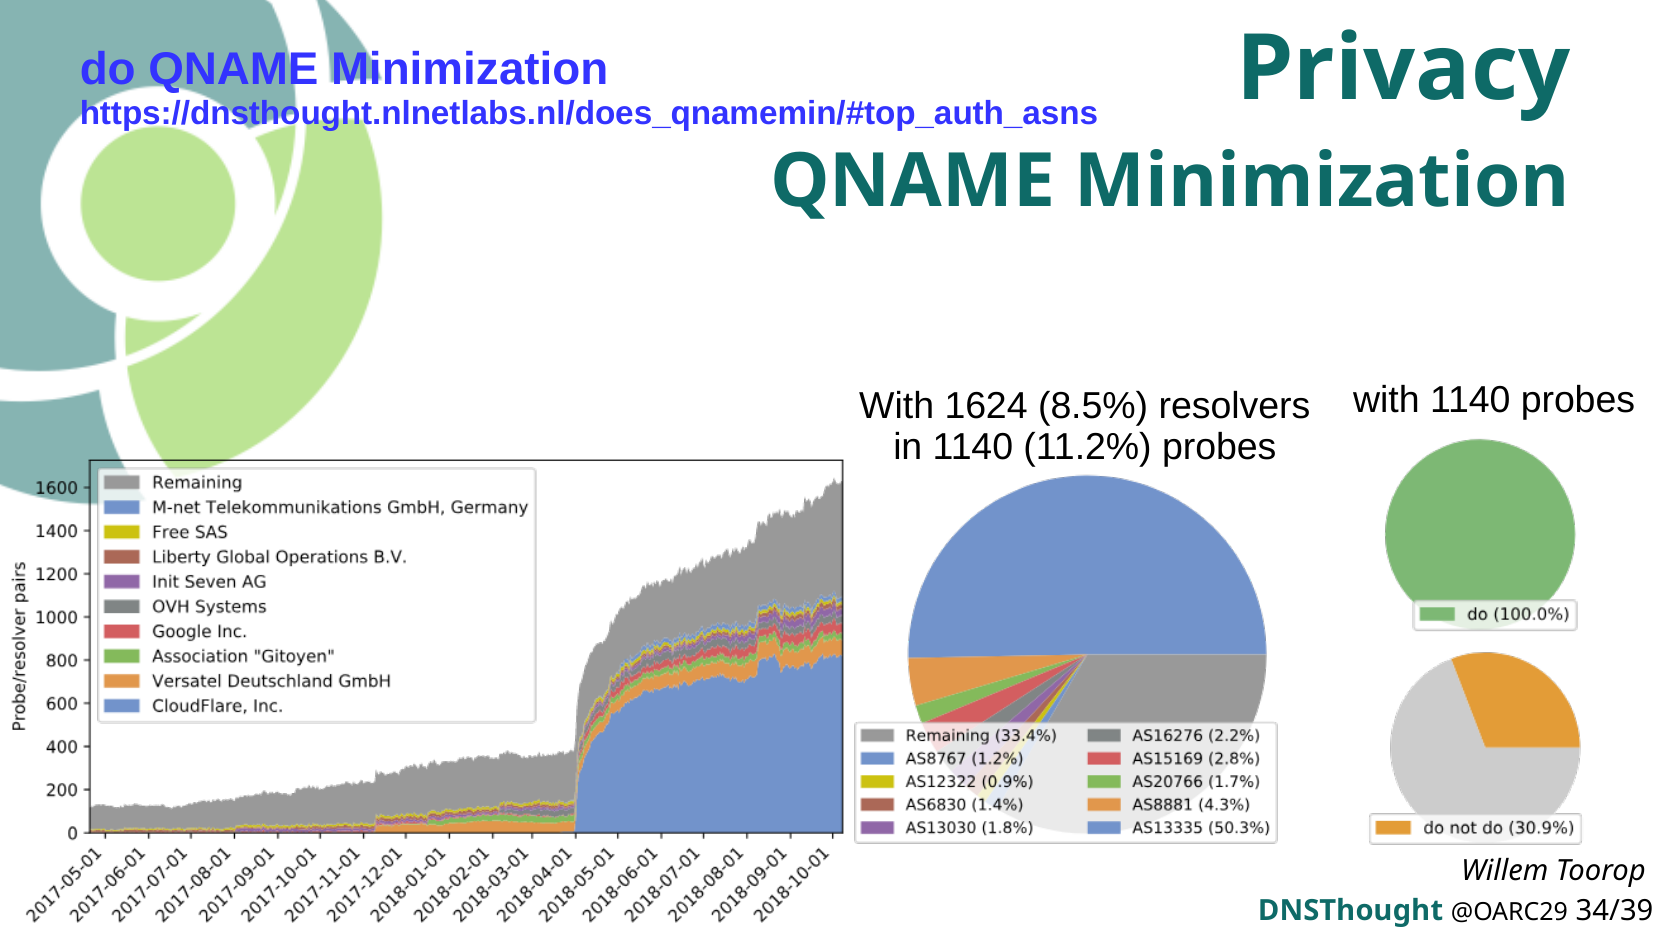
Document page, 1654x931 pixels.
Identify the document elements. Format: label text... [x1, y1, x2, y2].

text_box with 1140 probes [1338, 371, 1654, 466]
title Privacy QNAME Minimization [35, 0, 1571, 255]
picture [1358, 466, 1607, 870]
picture [0, 0, 1300, 931]
text_box do QNAME Minimization https://dnsthought.nlnetlabs.nl/does_qnamemin/#top_auth_asns [64, 35, 1176, 125]
text_box With 1624 (8.5%) resolvers in 1140 (11.2%) probes [844, 376, 1347, 542]
